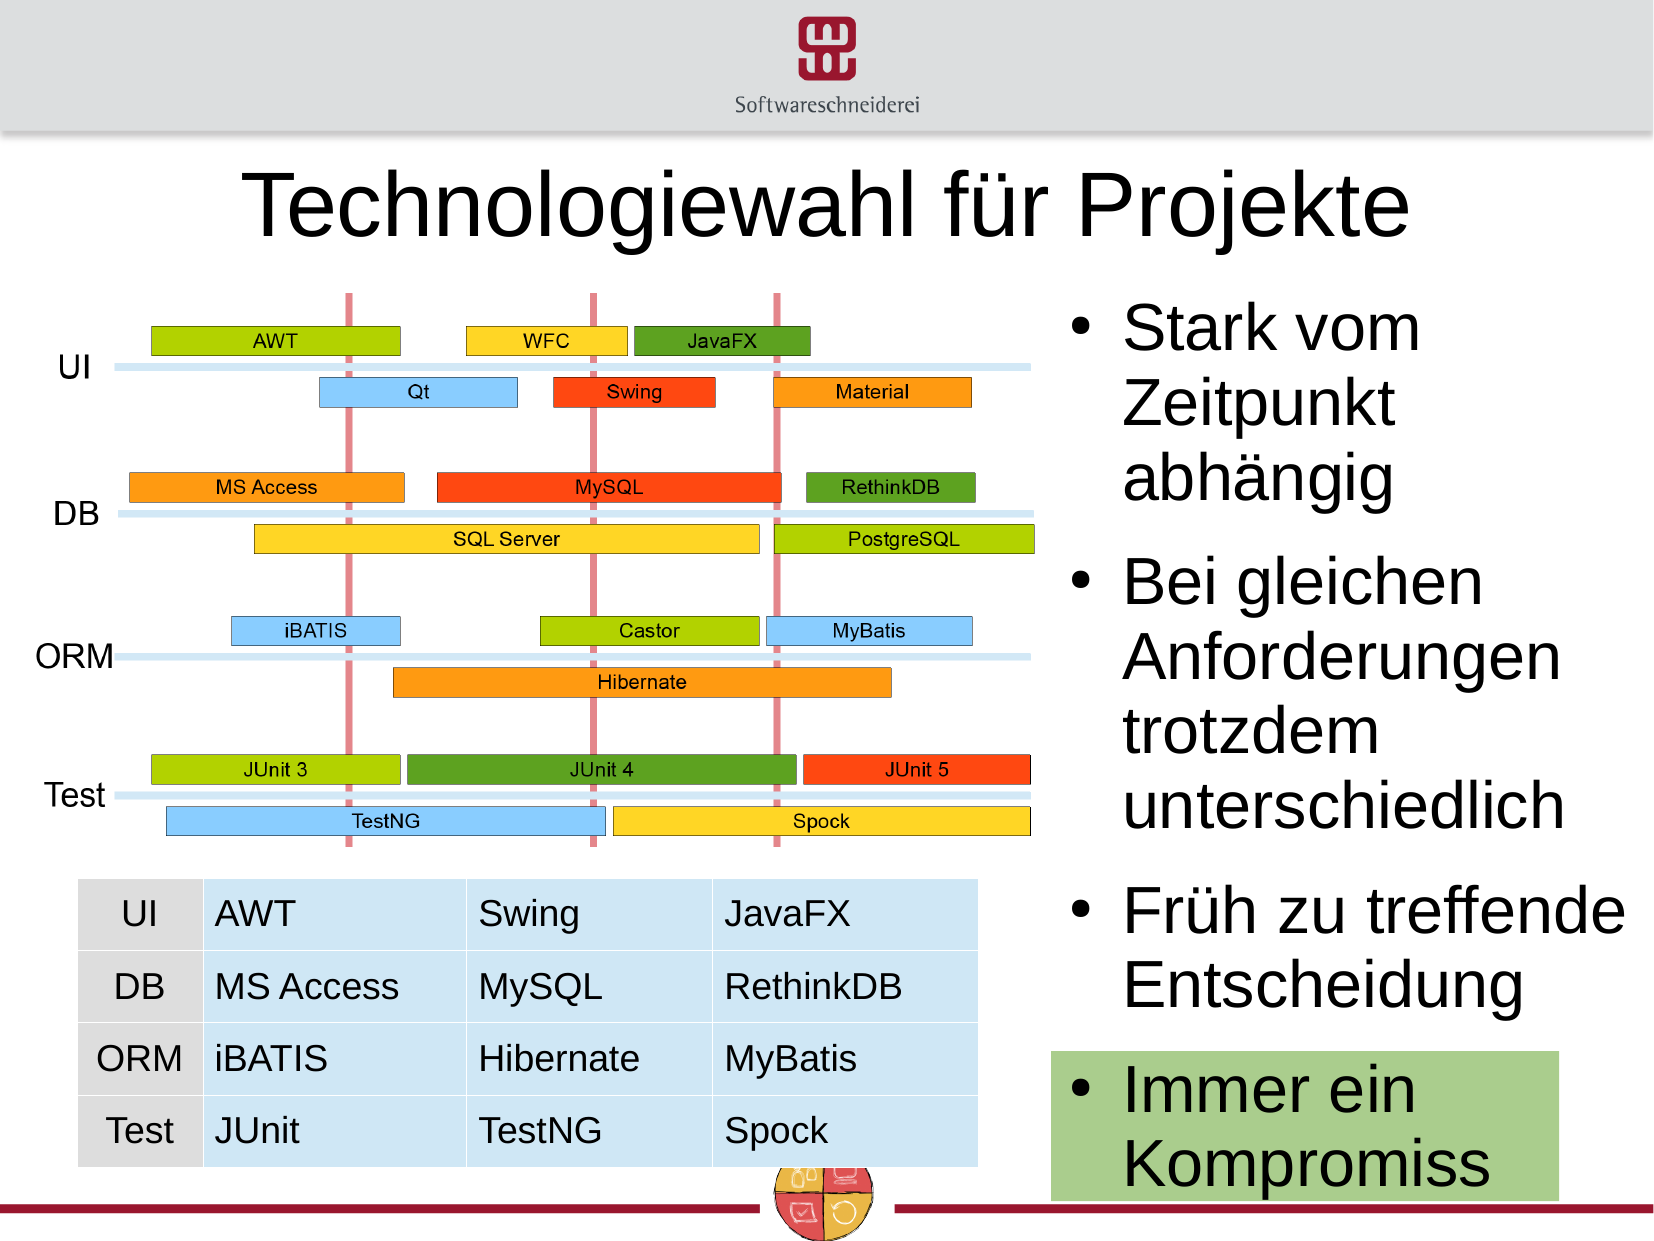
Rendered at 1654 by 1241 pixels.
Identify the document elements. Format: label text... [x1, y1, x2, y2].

picture [0, 0, 1654, 1241]
table_cell Test [78, 1096, 203, 1167]
table_cell ORM [78, 1023, 203, 1095]
title Technologiewahl für Projekte [82, 147, 1571, 257]
table_cell TestNG [467, 1096, 712, 1167]
table_cell iBATIS [204, 1023, 466, 1095]
table_cell MS Access [204, 951, 466, 1022]
table_header AWT [204, 879, 466, 950]
list Stark vom Zeitpunkt abhängig Bei gleichen Anforderungen trotzdem unterschiedlich Früh zu treffende Entscheidung Immer ein Kompromiss [1051, 290, 1642, 1202]
table_cell MyBatis [713, 1023, 978, 1095]
table_cell MySQL [467, 951, 712, 1022]
table_cell Spock [713, 1096, 978, 1167]
table_cell Hibernate [467, 1023, 712, 1095]
table_header Swing [467, 879, 712, 950]
table_cell DB [78, 951, 203, 1022]
table_cell JUnit [204, 1096, 466, 1167]
table_header UI [78, 879, 203, 950]
table_cell RethinkDB [713, 951, 978, 1022]
table_header JavaFX [713, 879, 978, 950]
